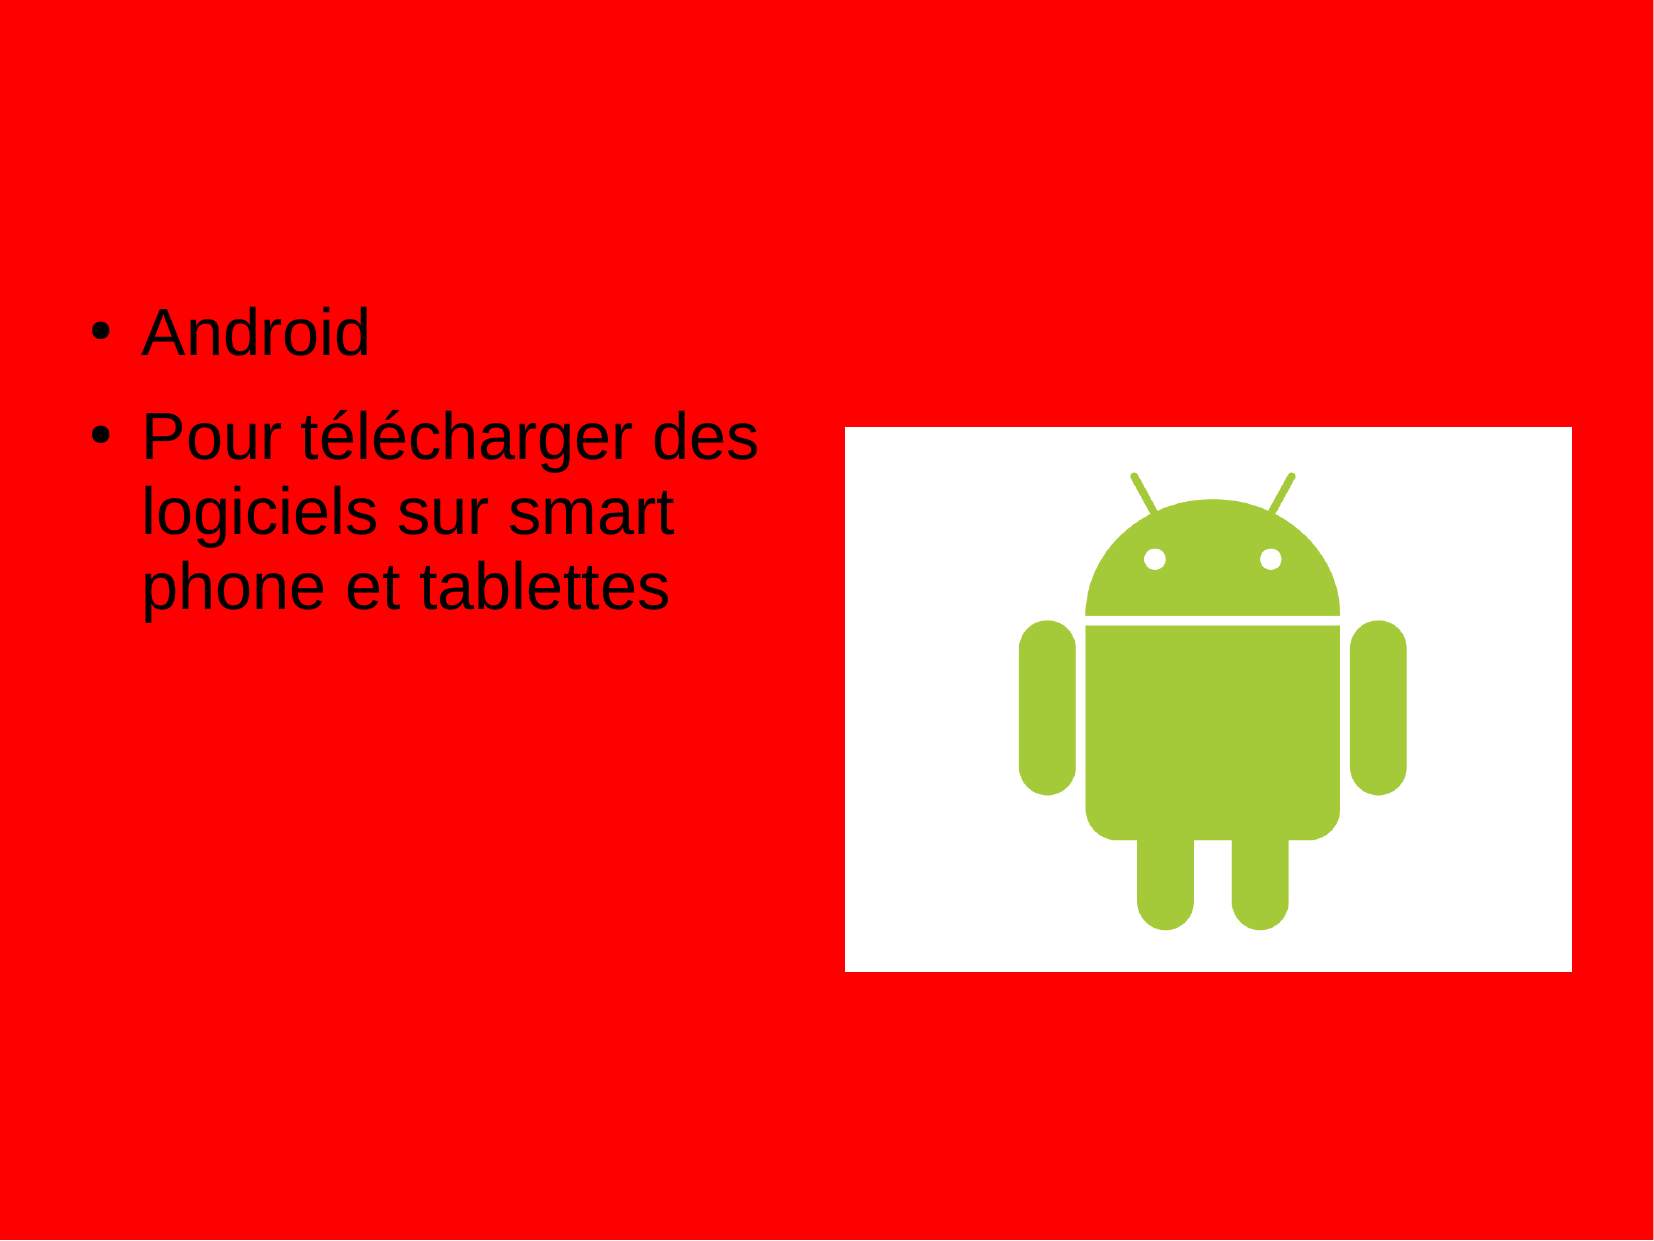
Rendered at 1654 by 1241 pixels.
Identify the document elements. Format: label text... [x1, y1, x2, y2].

picture [845, 427, 1572, 972]
list Android Pour télécharger des logiciels sur smart phone et tablettes [71, 295, 798, 1114]
